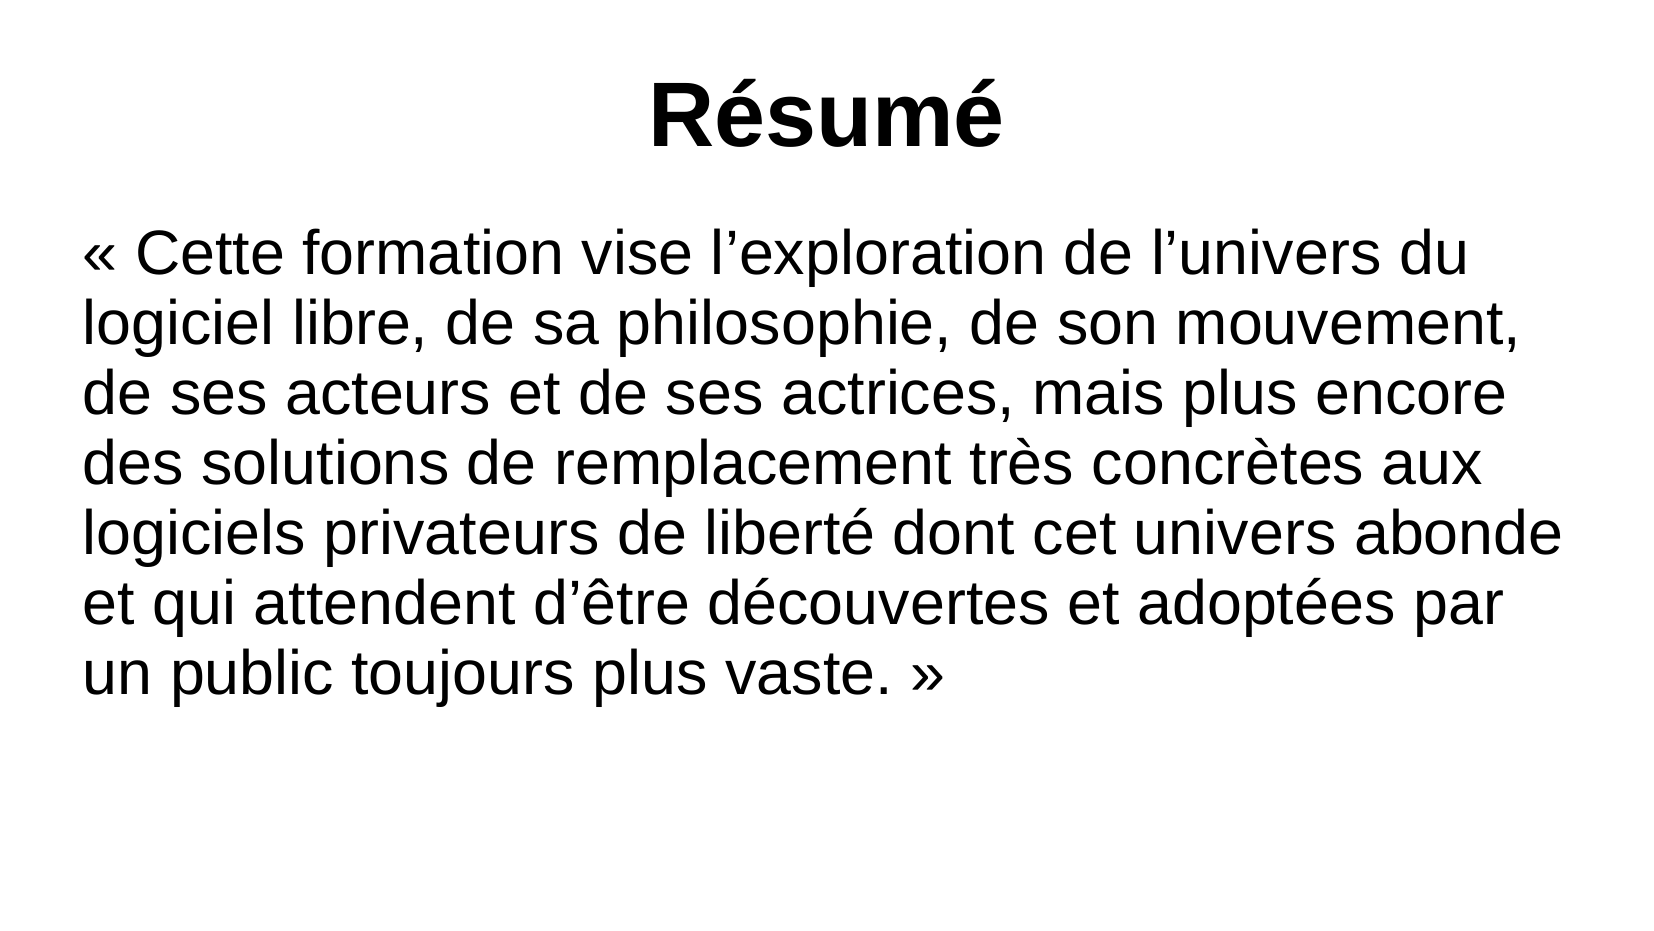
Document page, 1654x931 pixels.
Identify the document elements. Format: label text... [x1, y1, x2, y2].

title Résumé [82, 37, 1571, 193]
list « Cette formation vise l’exploration de l’univers du logiciel libre, de sa philosophie, de son mouvement, de ses acteurs et de ses actrices, mais plus encore des solutions de remplacement très concrètes aux logiciels privateurs de liberté dont cet univers abonde et qui attendent d’être découvertes et adoptées par un public toujours plus vaste. » [82, 217, 1571, 758]
